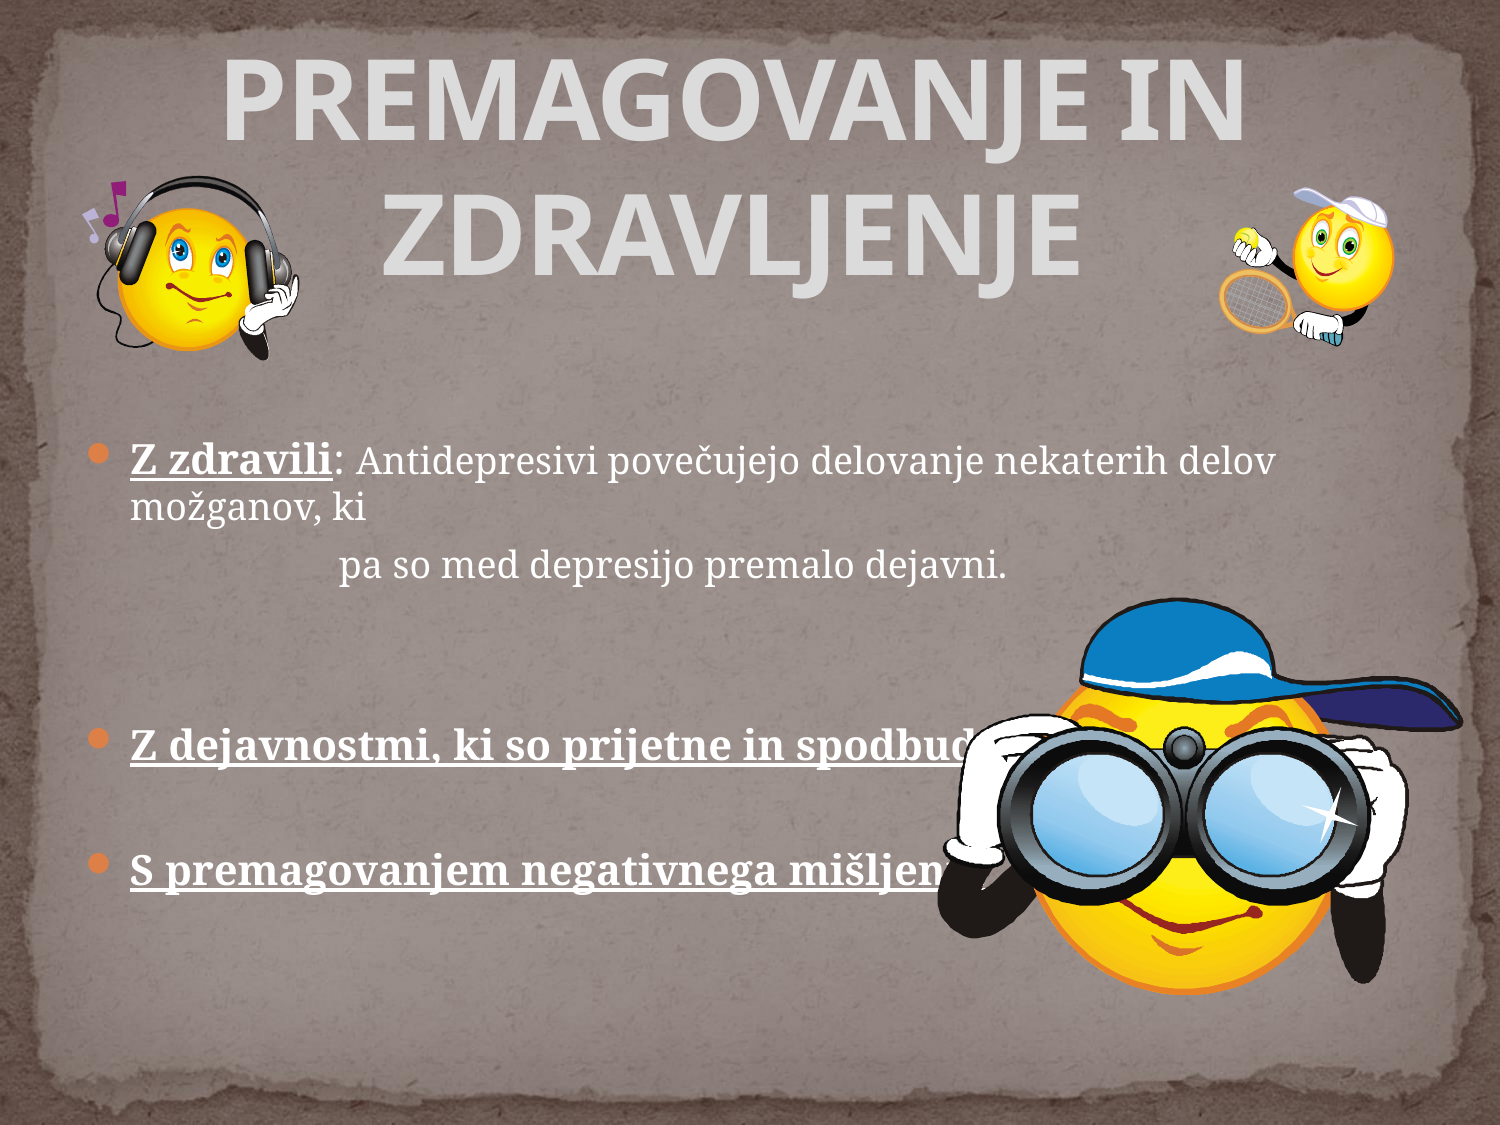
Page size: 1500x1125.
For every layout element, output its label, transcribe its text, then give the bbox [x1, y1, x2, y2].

picture [0, 0, 1500, 1125]
title PREMAGOVANJE IN ZDRAVLJENJE [58, 105, 1409, 306]
list Z zdravili: Antidepresivi povečujejo delovanje nekaterih delov možganov, ki pa so med depresijo premalo dejavni. Z dejavnostmi, ki so prijetne in spodbudne S premagovanjem negativnega mišljenja [70, 363, 1421, 1036]
